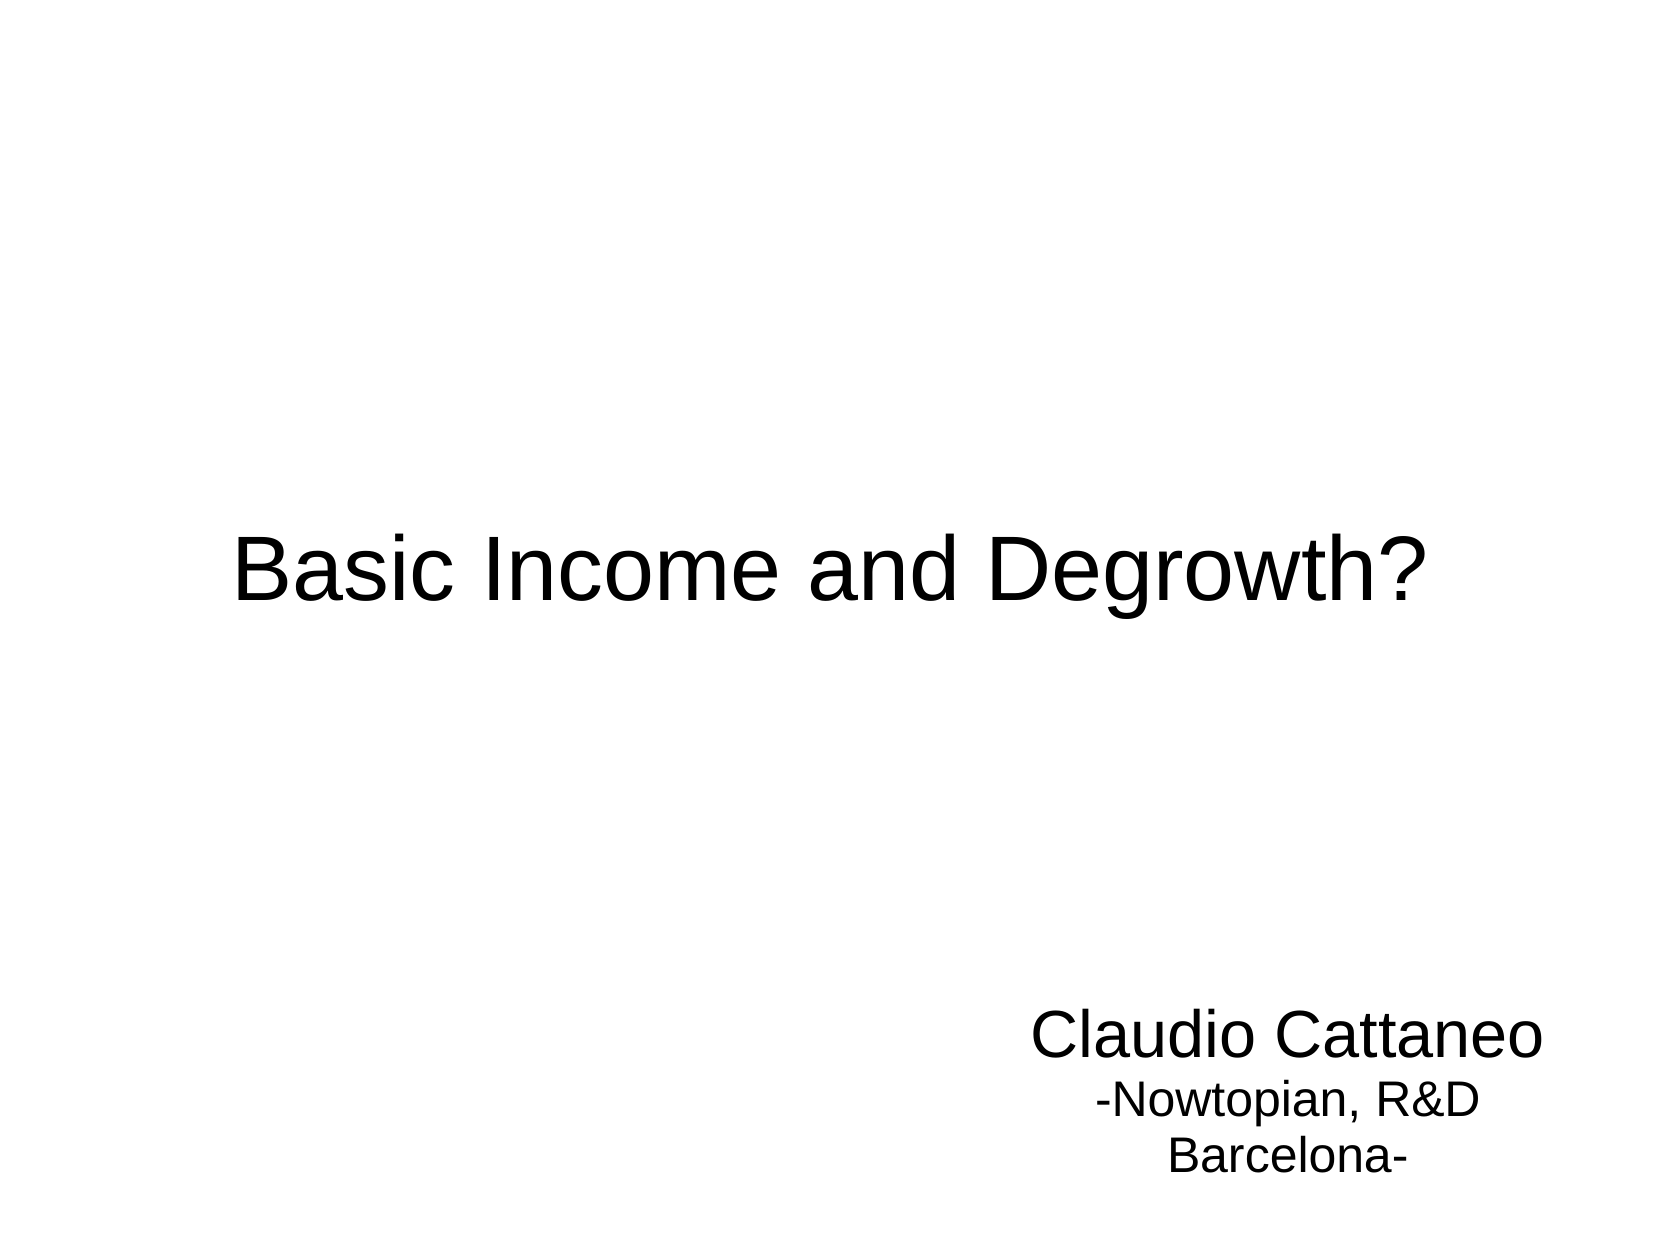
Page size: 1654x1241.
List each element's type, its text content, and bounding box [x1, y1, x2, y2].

subtitle Claudio Cattaneo -Nowtopian, R&D Barcelona- [1005, 996, 1571, 1184]
title Basic Income and Degrowth? [86, 465, 1576, 673]
